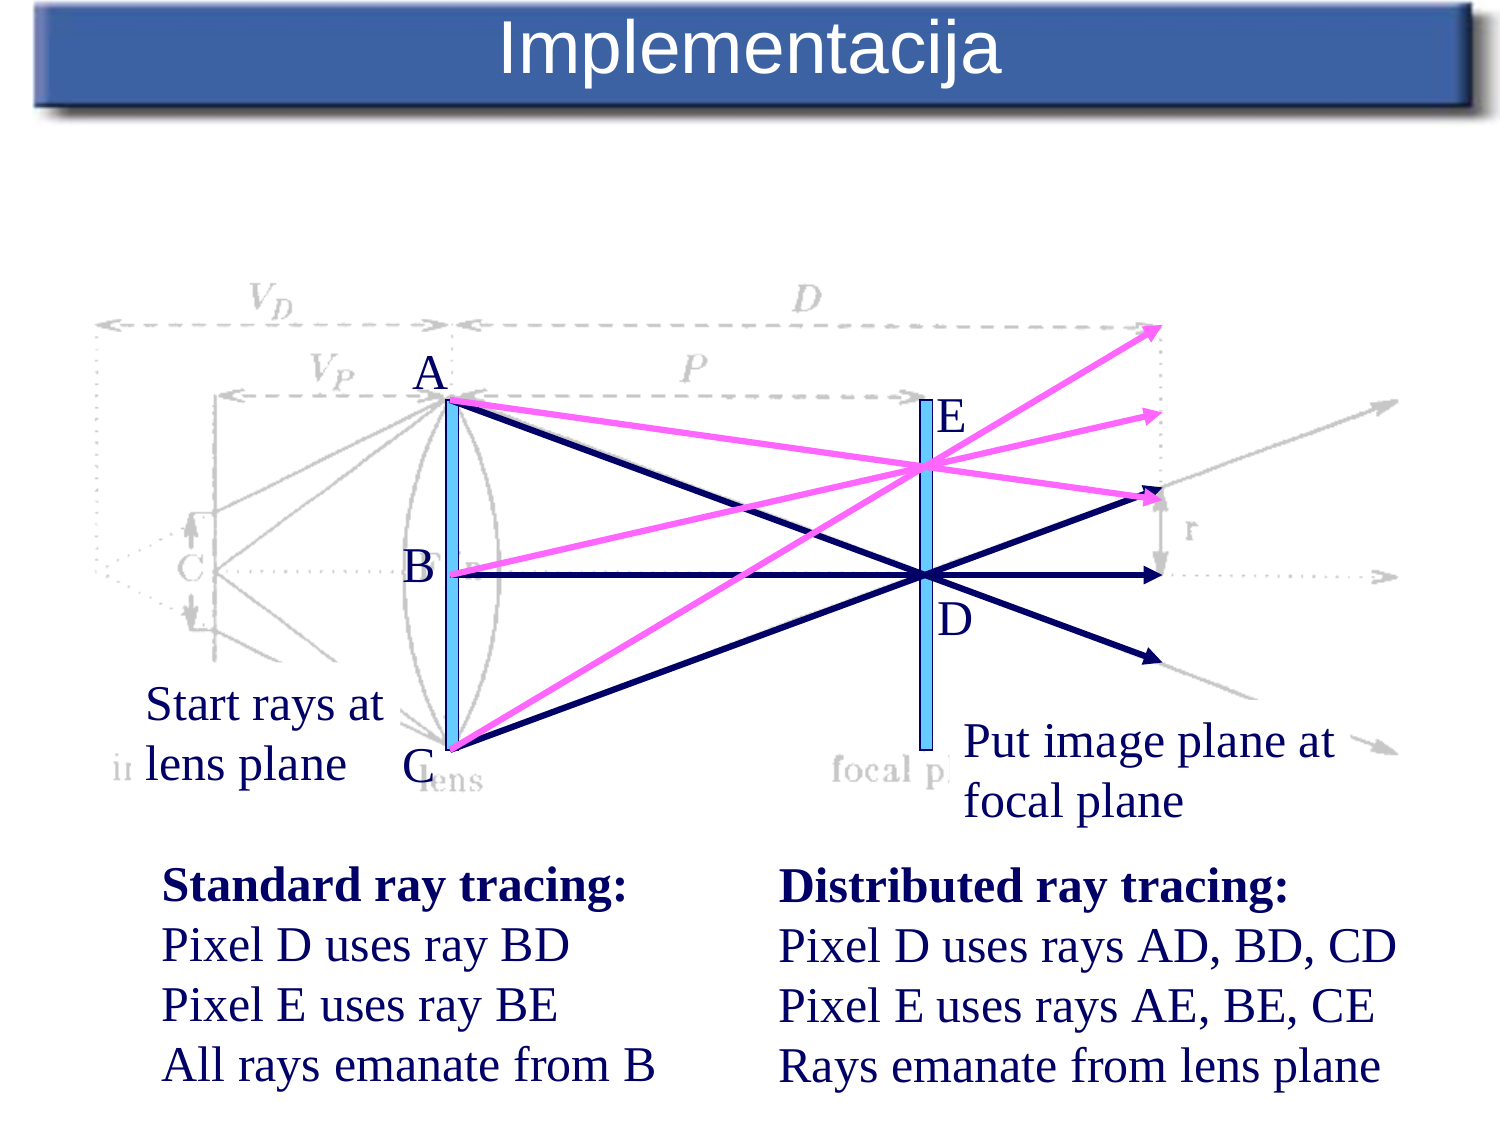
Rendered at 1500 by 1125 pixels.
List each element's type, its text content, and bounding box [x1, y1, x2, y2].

text_box B [387, 524, 451, 601]
title Implementacija [112, 0, 1388, 97]
chart [75, 275, 1411, 804]
text_box [446, 578, 459, 745]
text_box Distributed ray tracing: Pixel D uses rays AD, BD, CD Pixel E uses rays AE, BE, CE Rays emanate from lens plane [764, 845, 1414, 1101]
text_box [919, 399, 933, 463]
picture [32, 0, 1500, 127]
text_box [446, 408, 459, 571]
text_box Start rays at lens plane [131, 662, 401, 798]
text_box Standard ray tracing: Pixel D uses ray BD Pixel E uses ray BE All rays emanate from B [146, 844, 672, 1100]
text_box Put image plane at focal plane [949, 699, 1351, 836]
text_box C [387, 724, 451, 801]
text_box A [397, 331, 464, 408]
text_box D [923, 577, 989, 654]
text_box E [921, 374, 982, 451]
text_box [919, 580, 933, 750]
text_box [919, 471, 933, 571]
